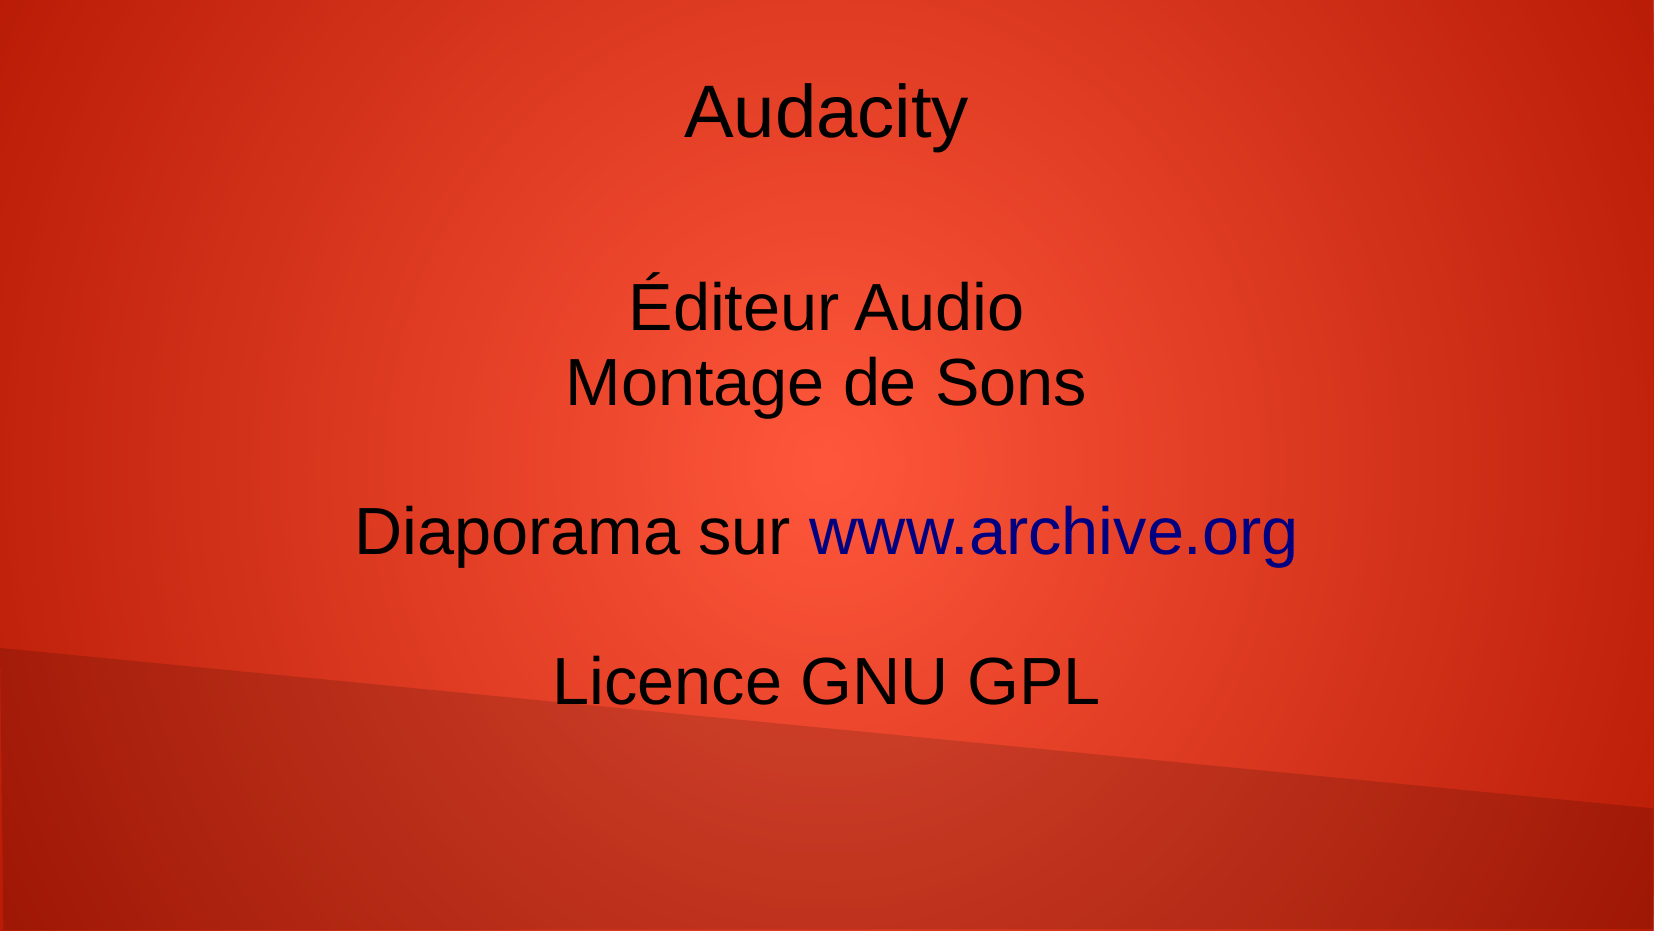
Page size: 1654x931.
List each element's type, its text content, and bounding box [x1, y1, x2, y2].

title Audacity [82, 35, 1571, 189]
subtitle Éditeur Audio Montage de Sons Diaporama sur www.archive.org Licence GNU GPL [82, 224, 1571, 764]
